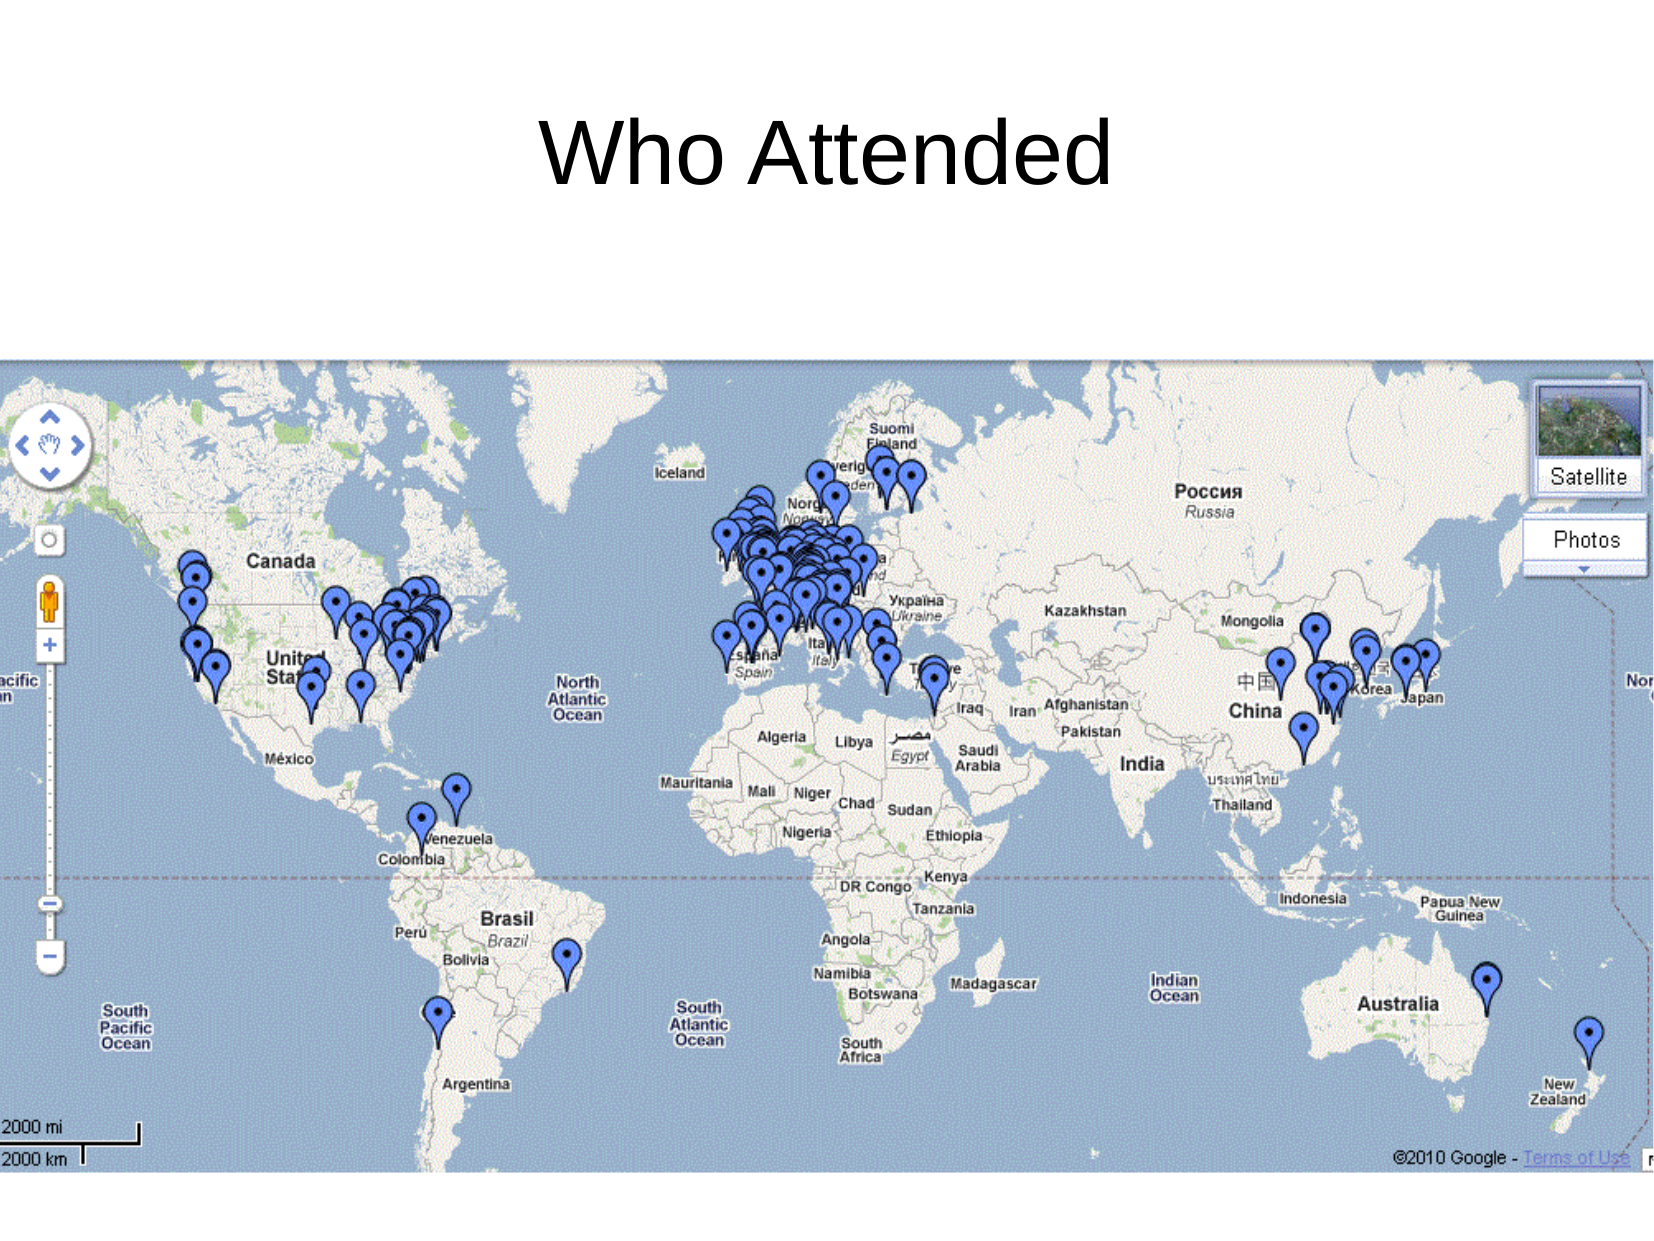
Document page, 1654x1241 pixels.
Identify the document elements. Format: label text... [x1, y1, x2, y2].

title Who Attended [82, 56, 1571, 250]
picture [0, 359, 1654, 1178]
